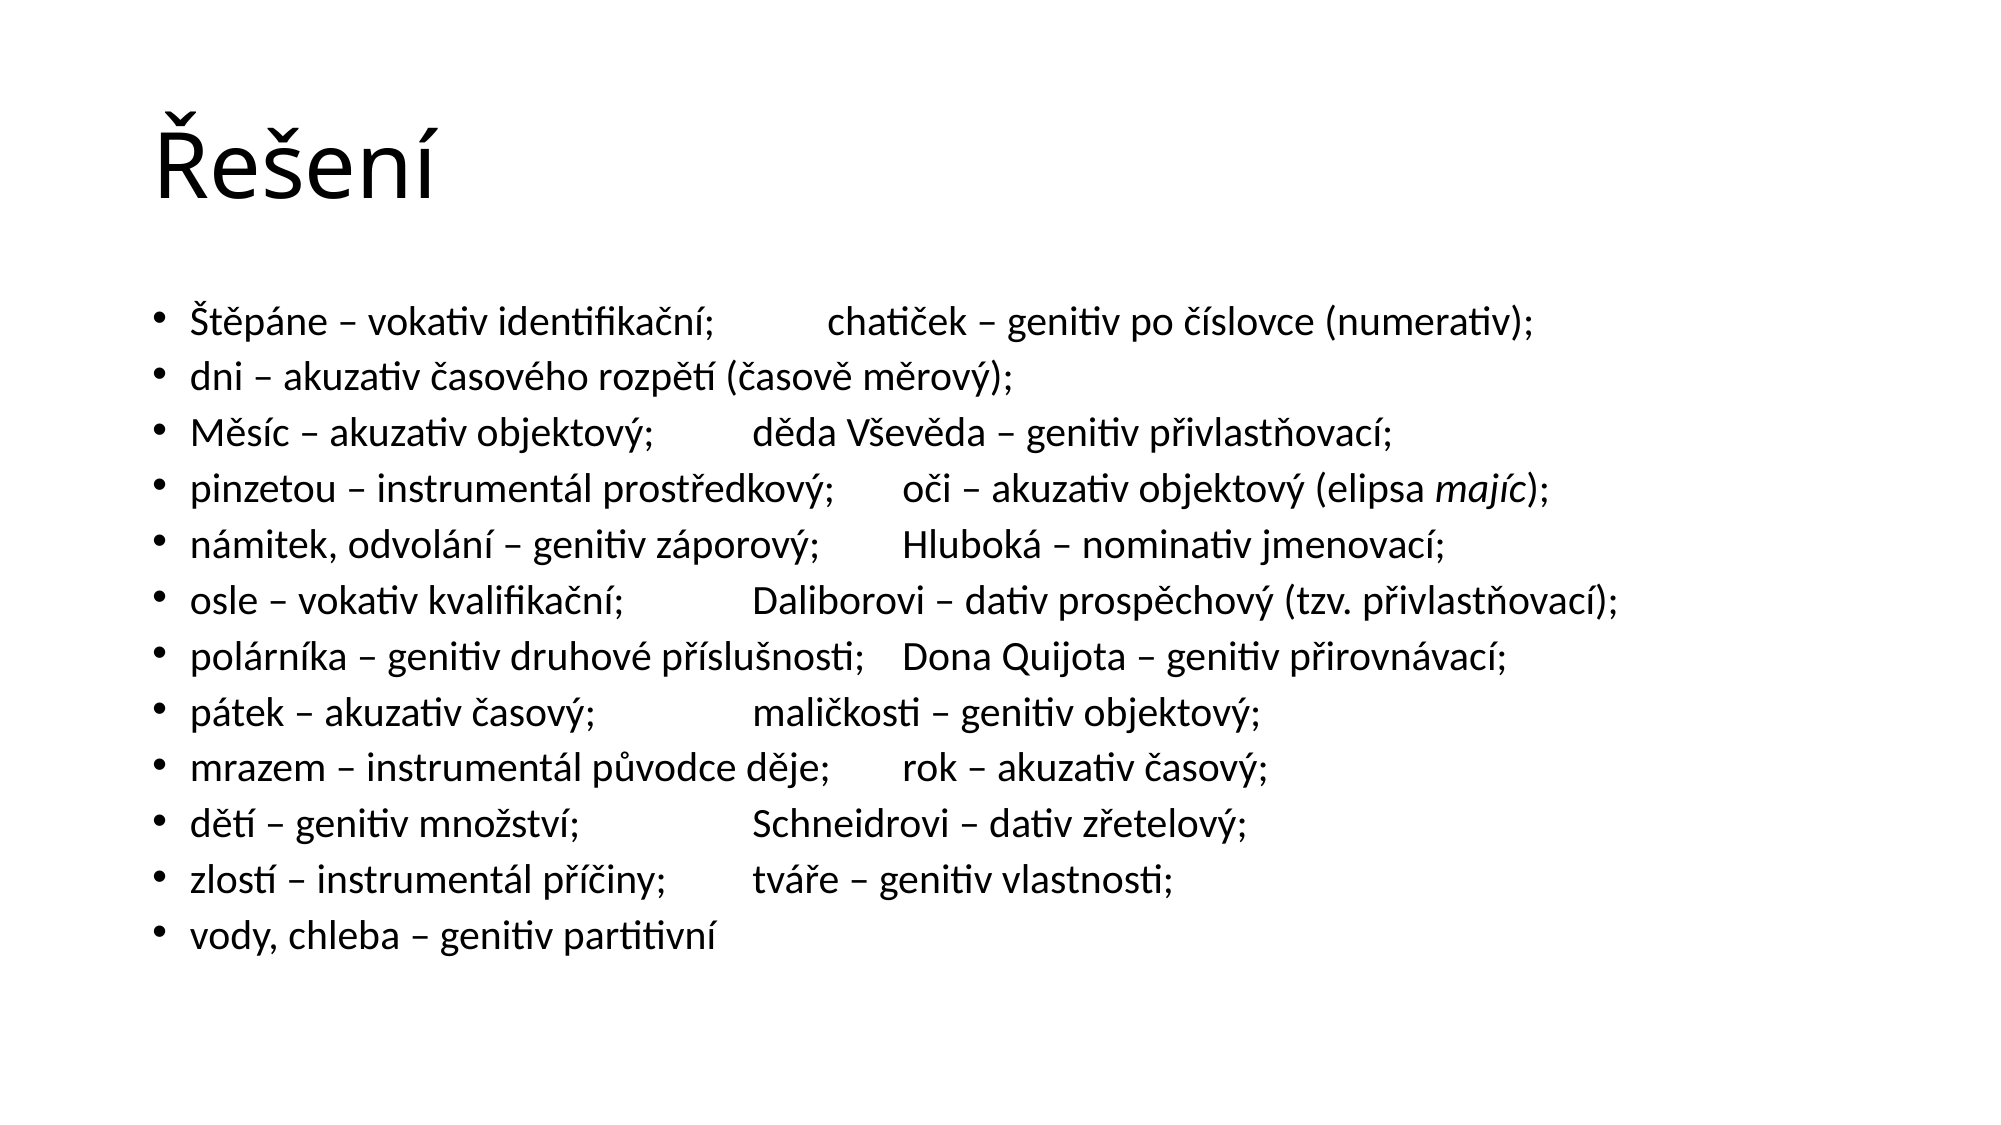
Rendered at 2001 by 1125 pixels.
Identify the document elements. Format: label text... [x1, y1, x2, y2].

title Řešení [137, 59, 1863, 278]
list Štěpáne – vokativ identifikační; chatiček – genitiv po číslovce (numerativ); dni – akuzativ časového rozpětí (časově měrový); Měsíc – akuzativ objektový; děda Vševěda – genitiv přivlastňovací; pinzetou – instrumentál prostředkový; oči – akuzativ objektový (elipsa majíc); námitek, odvolání – genitiv záporový; Hluboká – nominativ jmenovací; osle – vokativ kvalifikační; Daliborovi – dativ prospěchový (tzv. přivlastňovací); polárníka – genitiv druhové příslušnosti; Dona Quijota – genitiv přirovnávací; pátek – akuzativ časový; maličkosti – genitiv objektový; mrazem – instrumentál původce děje; rok – akuzativ časový; dětí – genitiv množství; Schneidrovi – dativ zřetelový; zlostí – instrumentál příčiny; tváře – genitiv vlastnosti; vody, chleba – genitiv partitivní [137, 299, 1863, 1014]
